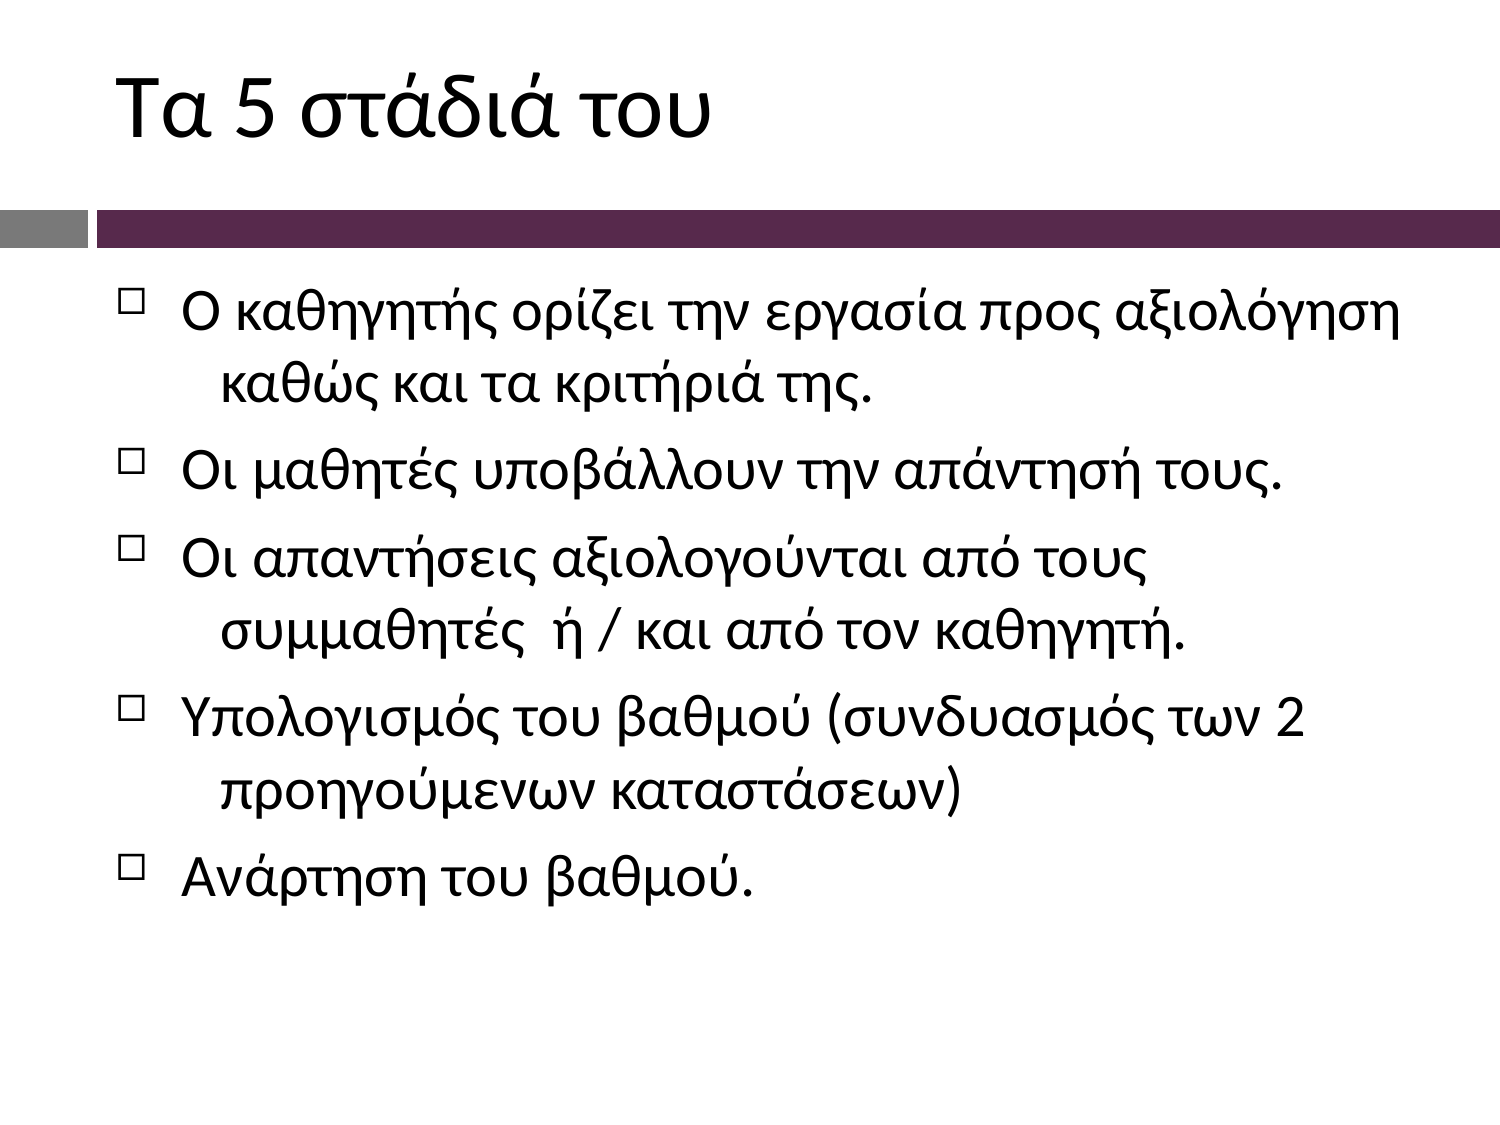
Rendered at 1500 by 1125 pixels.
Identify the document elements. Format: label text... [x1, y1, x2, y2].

list Ο καθηγητής ορίζει την εργασία προς αξιολόγηση καθώς και τα κριτήριά της. Οι μαθητές υποβάλλουν την απάντησή τους. Οι απαντήσεις αξιολογούνται από τους συμμαθητές ή / και από τον καθηγητή. Υπολογισμός του βαθμού (συνδυασμός των 2 προηγούμενων καταστάσεων) Ανάρτηση του βαθμού. [100, 262, 1438, 1000]
title Τα 5 στάδιά του [100, 19, 1438, 182]
